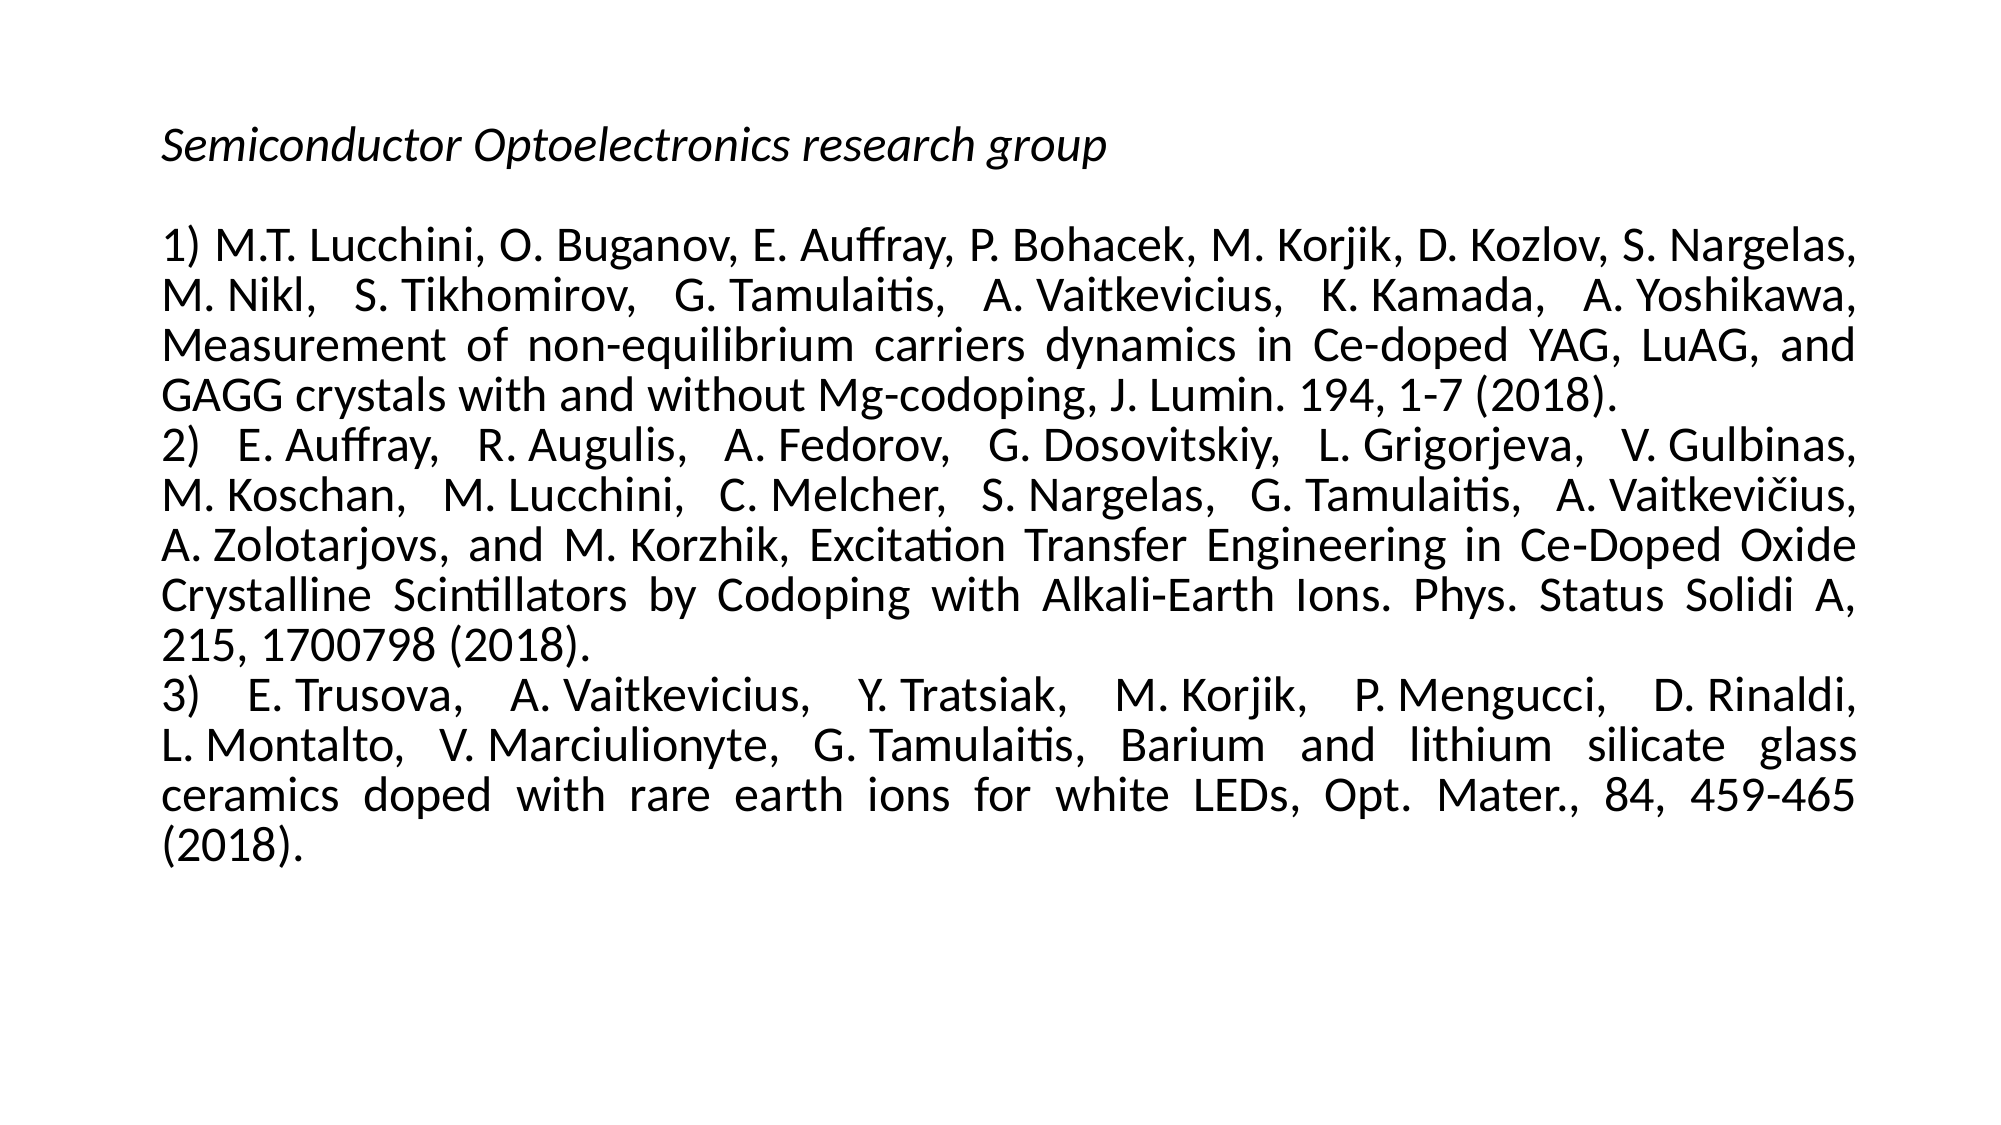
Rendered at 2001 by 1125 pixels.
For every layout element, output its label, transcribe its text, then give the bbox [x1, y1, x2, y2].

text_box Semiconductor Optoelectronics research group M.T. Lucchini, O. Buganov, E. Auffray, P. Bohacek, M. Korjik, D. Kozlov, S. Nargelas, M. Nikl, S. Tikhomirov, G. Tamulaitis, A. Vaitkevicius, K. Kamada, A. Yoshikawa, Measurement of non-equilibrium carriers dynamics in Ce-doped YAG, LuAG, and GAGG crystals with and without Mg-codoping, J. Lumin. 194, 1-7 (2018). E. Auffray, R. Augulis, A. Fedorov, G. Dosovitskiy, L. Grigorjeva, V. Gulbinas, M. Koschan, M. Lucchini, C. Melcher, S. Nargelas, G. Tamulaitis, A. Vaitkevičius, A. Zolotarjovs, and M. Korzhik, Excitation Transfer Engineering in Ce‐Doped Oxide Crystalline Scintillators by Codoping with Alkali‐Earth Ions. Phys. Status Solidi A, 215, 1700798 (2018). E. Trusova, A. Vaitkevicius, Y. Tratsiak, M. Korjik, P. Mengucci, D. Rinaldi, L. Montalto, V. Marciulionyte, G. Tamulaitis, Barium and lithium silicate glass ceramics doped with rare earth ions for white LEDs, Opt. Mater., 84, 459-465 (2018). [146, 116, 1878, 881]
